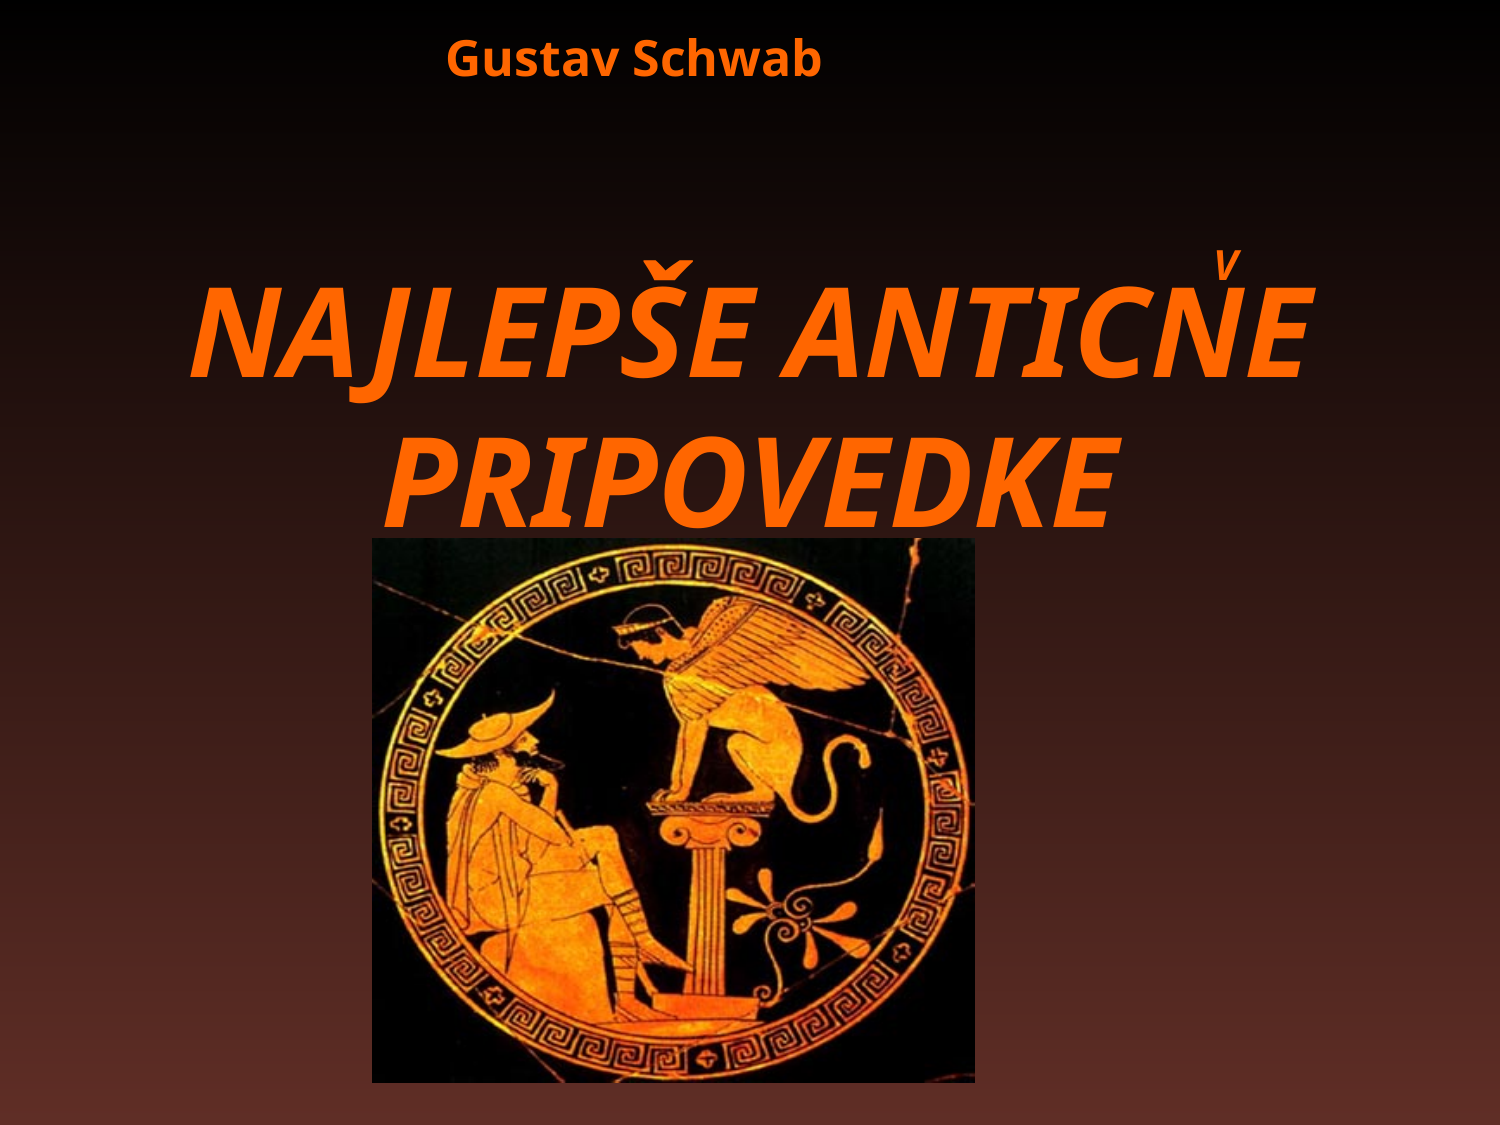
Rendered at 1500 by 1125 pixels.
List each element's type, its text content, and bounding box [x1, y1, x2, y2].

title NAJLEPŠE ANTICNE PRIPOVEDKE [0, 172, 1500, 634]
text_box V [1198, 231, 1294, 297]
text_box Gustav Schwab [430, 18, 904, 94]
picture [372, 634, 975, 1083]
